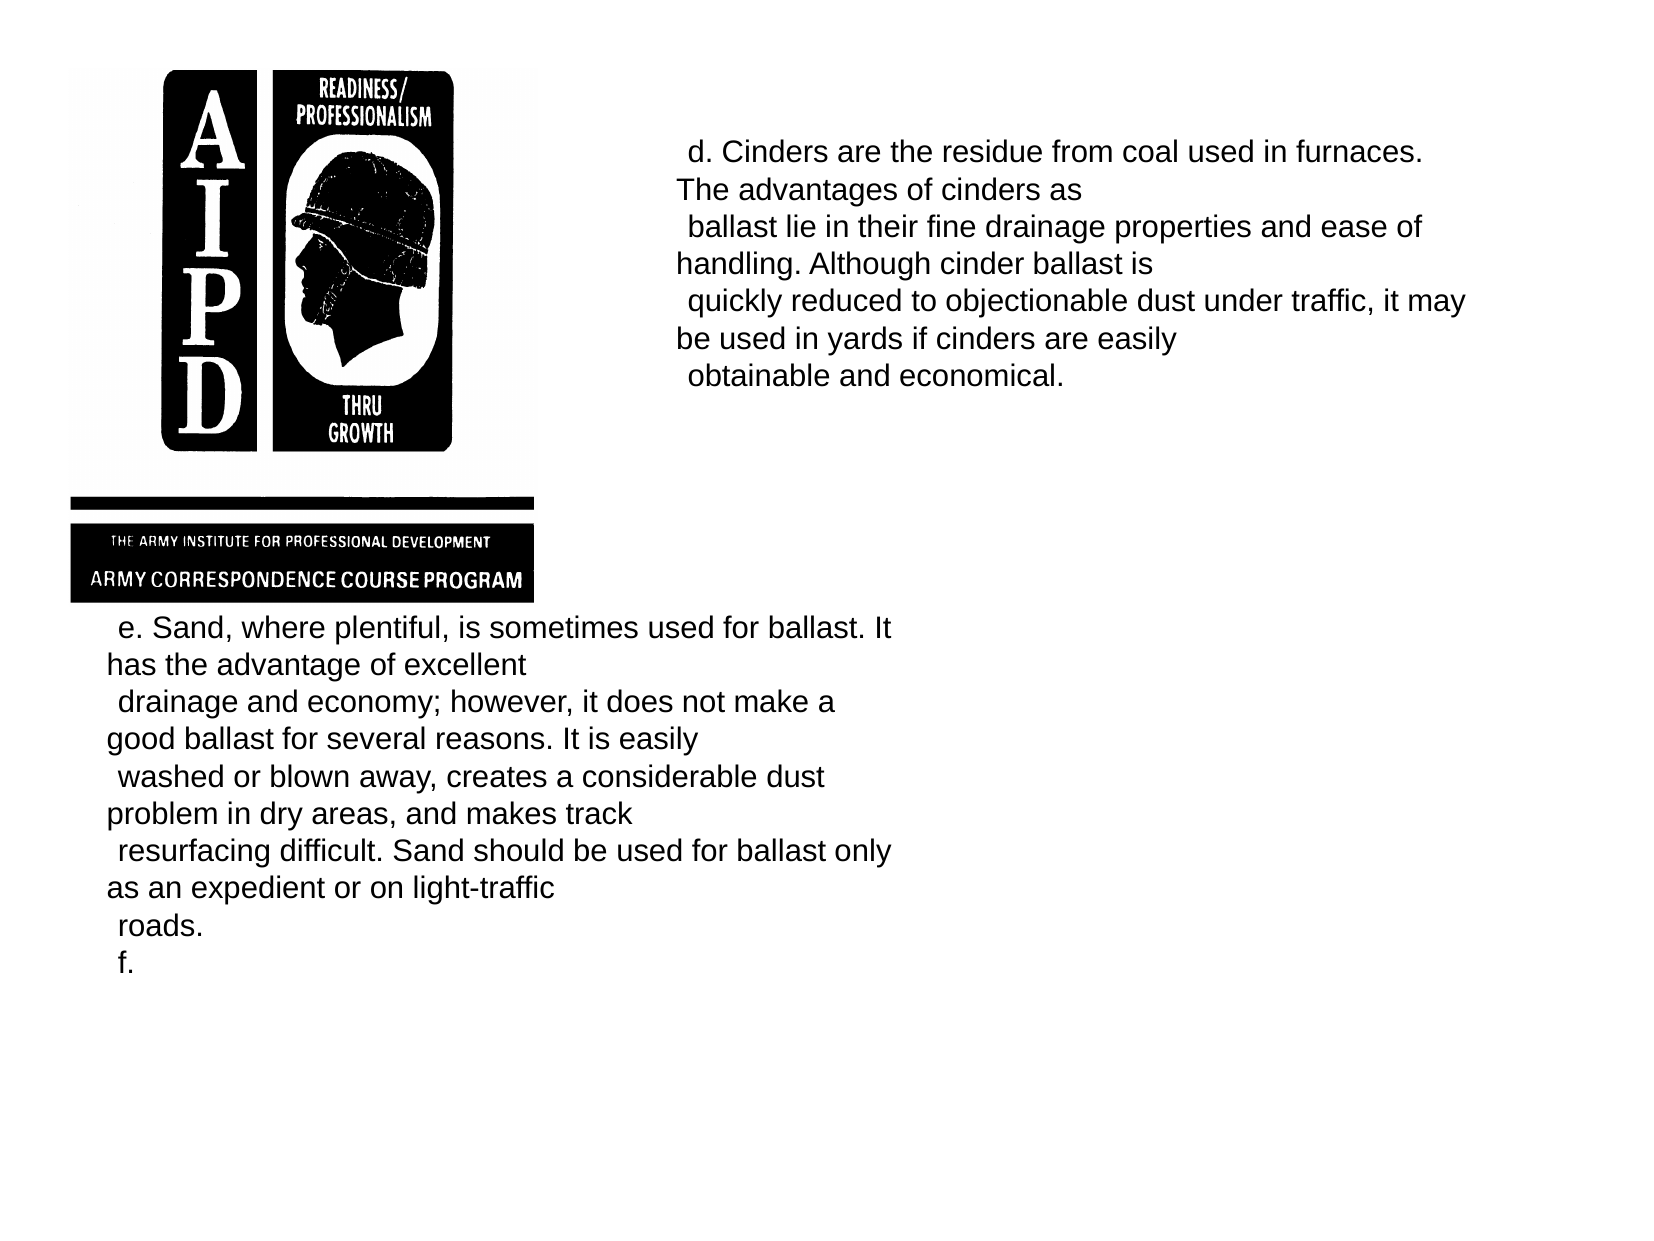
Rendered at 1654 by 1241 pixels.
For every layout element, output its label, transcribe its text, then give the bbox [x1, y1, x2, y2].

picture [68, 68, 538, 607]
text_box e. Sand, where plentiful, is sometimes used for ballast. It has the advantage of excellent drainage and economy; however, it does not make a good ballast for several reasons. It is easily washed or blown away, creates a considerable dust problem in dry areas, and makes track resurfacing difficult. Sand should be used for ballast only as an expedient or on light-traffic roads. f. [91, 599, 919, 988]
text_box d. Cinders are the residue from coal used in furnaces. The advantages of cinders as ballast lie in their fine drainage properties and ease of handling. Although cinder ballast is quickly reduced to objectionable dust under traffic, it may be used in yards if cinders are easily obtainable and economical. [661, 124, 1489, 401]
